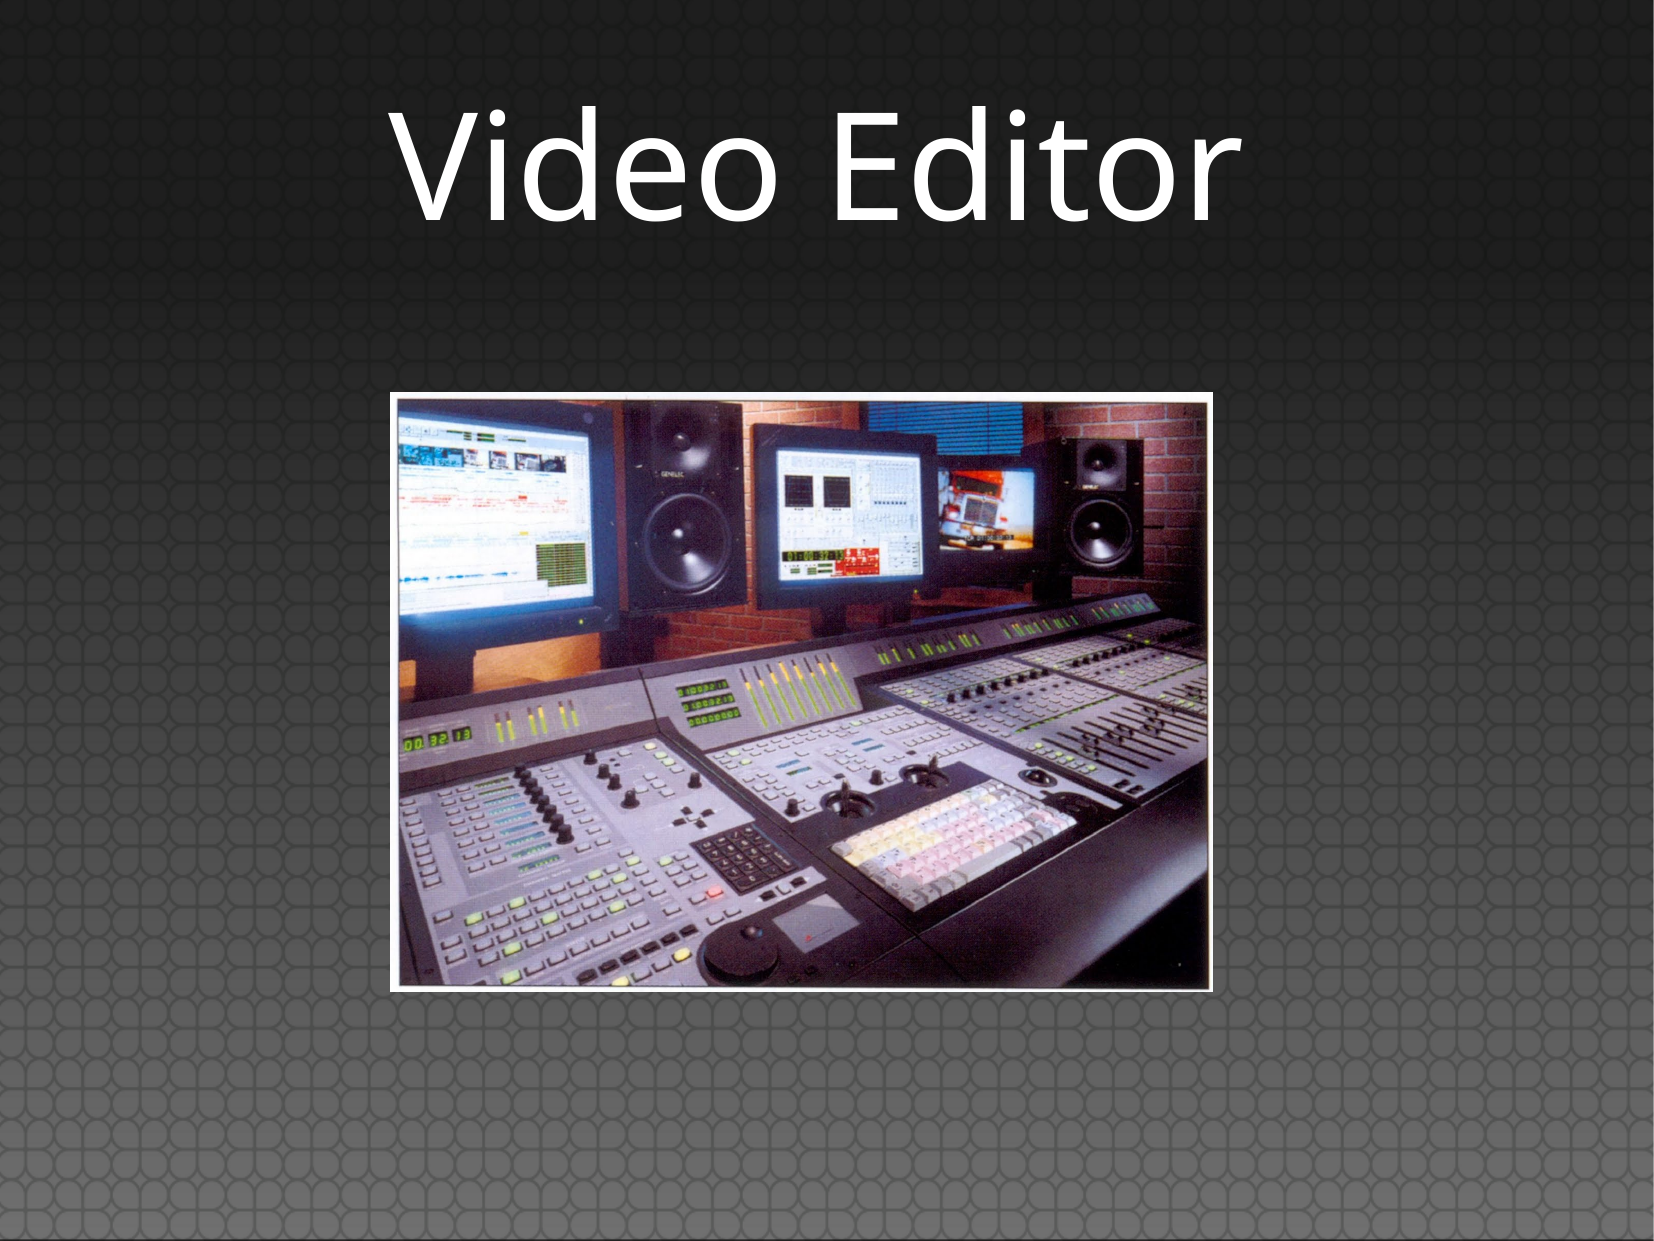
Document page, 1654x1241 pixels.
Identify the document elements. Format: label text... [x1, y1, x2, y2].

title Video Editor [72, 68, 1561, 257]
picture [0, 0, 1654, 1241]
